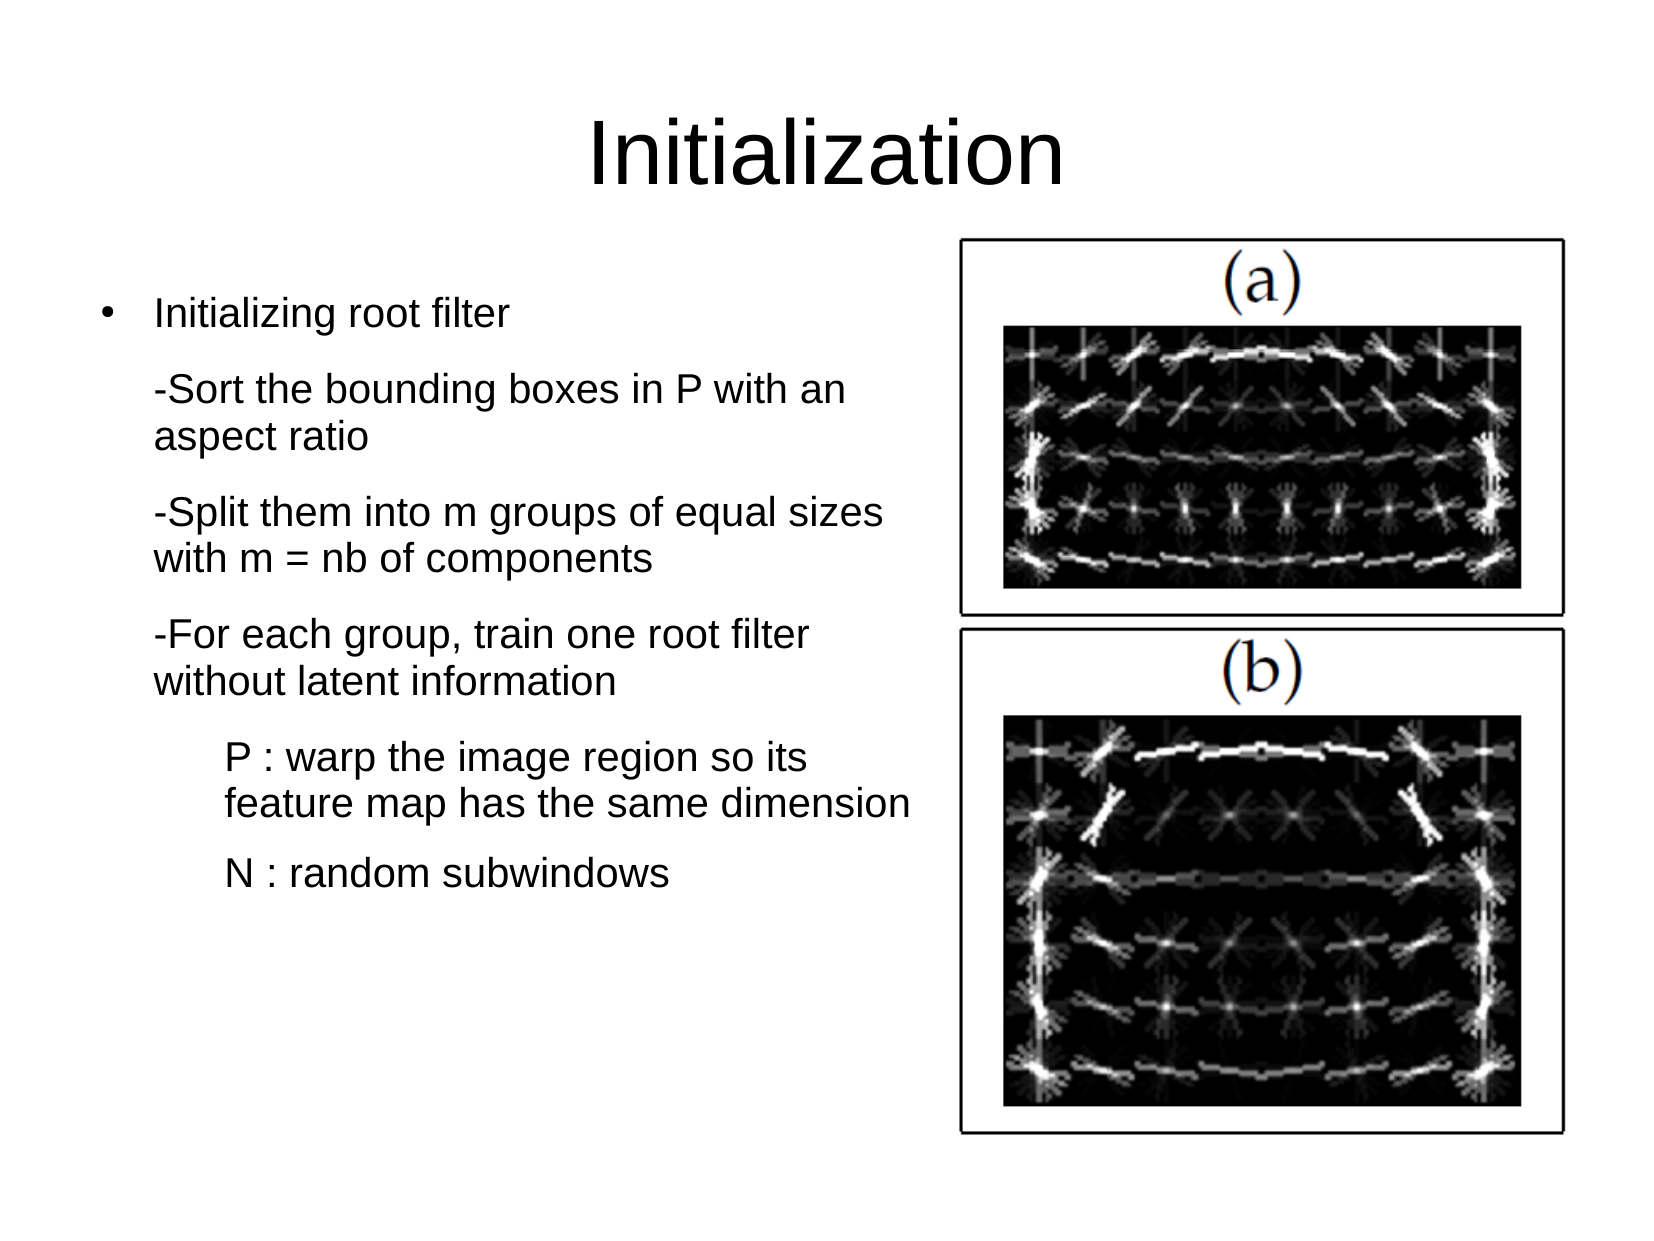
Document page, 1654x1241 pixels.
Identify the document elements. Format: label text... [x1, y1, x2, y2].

list Initializing root filter -Sort the bounding boxes in P with an aspect ratio -Split them into m groups of equal sizes with m = nb of components -For each group, train one root filter without latent information P : warp the image region so its feature map has the same dimension N : random subwindows [82, 290, 941, 1109]
title Initialization [82, 49, 1571, 257]
picture [941, 215, 1595, 1152]
